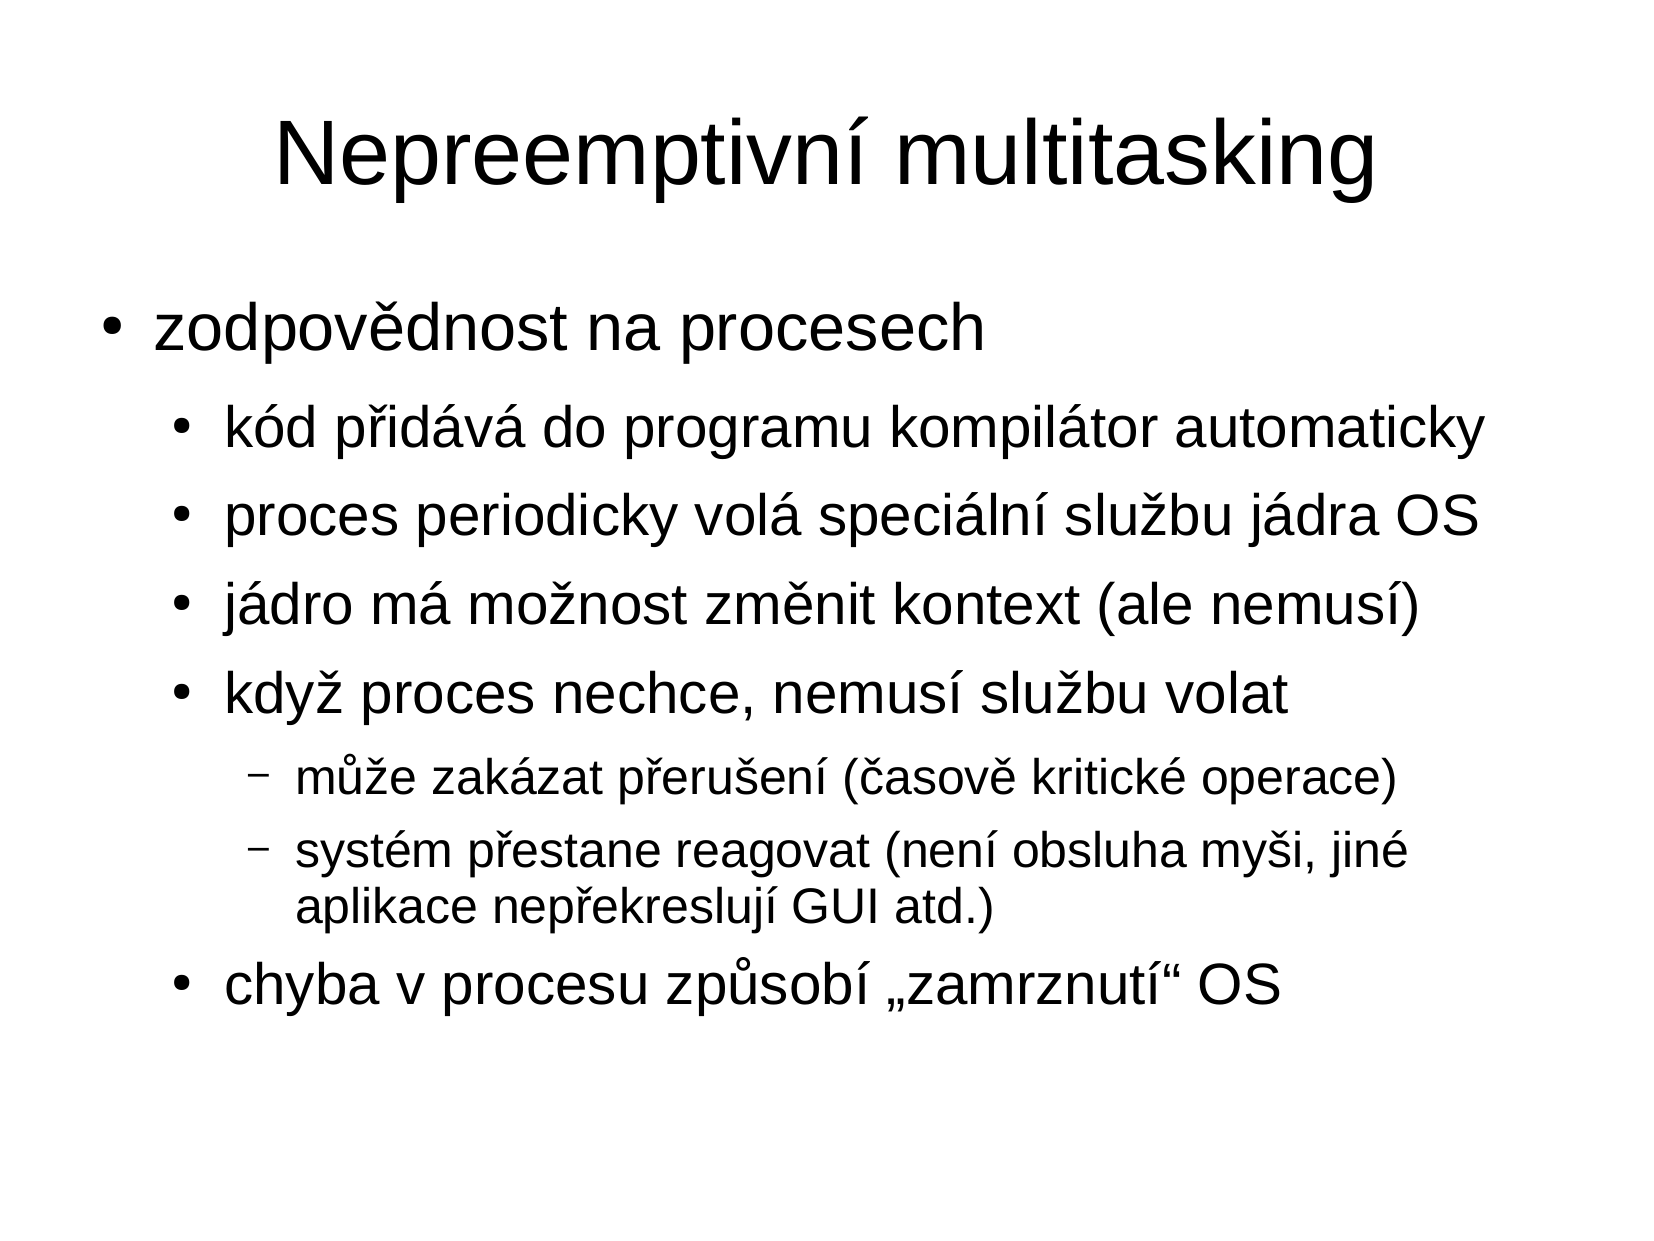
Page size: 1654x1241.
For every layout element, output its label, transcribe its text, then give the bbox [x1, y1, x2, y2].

title Nepreemptivní multitasking [82, 56, 1571, 250]
list zodpovědnost na procesech kód přidává do programu kompilátor automaticky proces periodicky volá speciální službu jádra OS jádro má možnost změnit kontext (ale nemusí) když proces nechce, nemusí službu volat může zakázat přerušení (časově kritické operace) systém přestane reagovat (není obsluha myši, jiné aplikace nepřekreslují GUI atd.) chyba v procesu způsobí „zamrznutí“ OS [82, 290, 1571, 1094]
